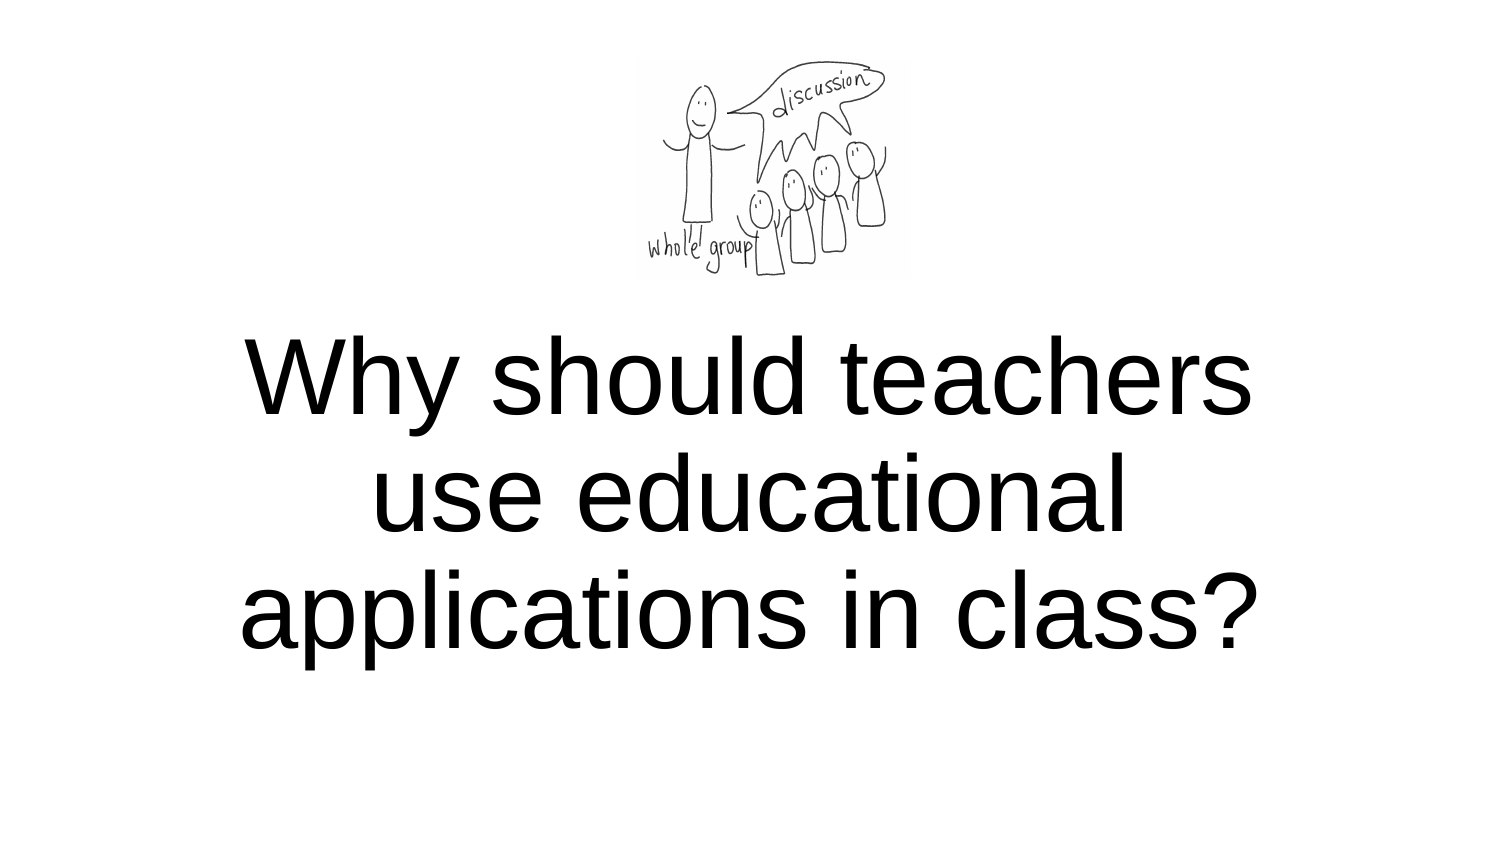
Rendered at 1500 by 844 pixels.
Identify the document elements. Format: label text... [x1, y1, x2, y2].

title Why should teachers use educational applications in class? [187, 138, 1313, 678]
picture [636, 58, 911, 280]
